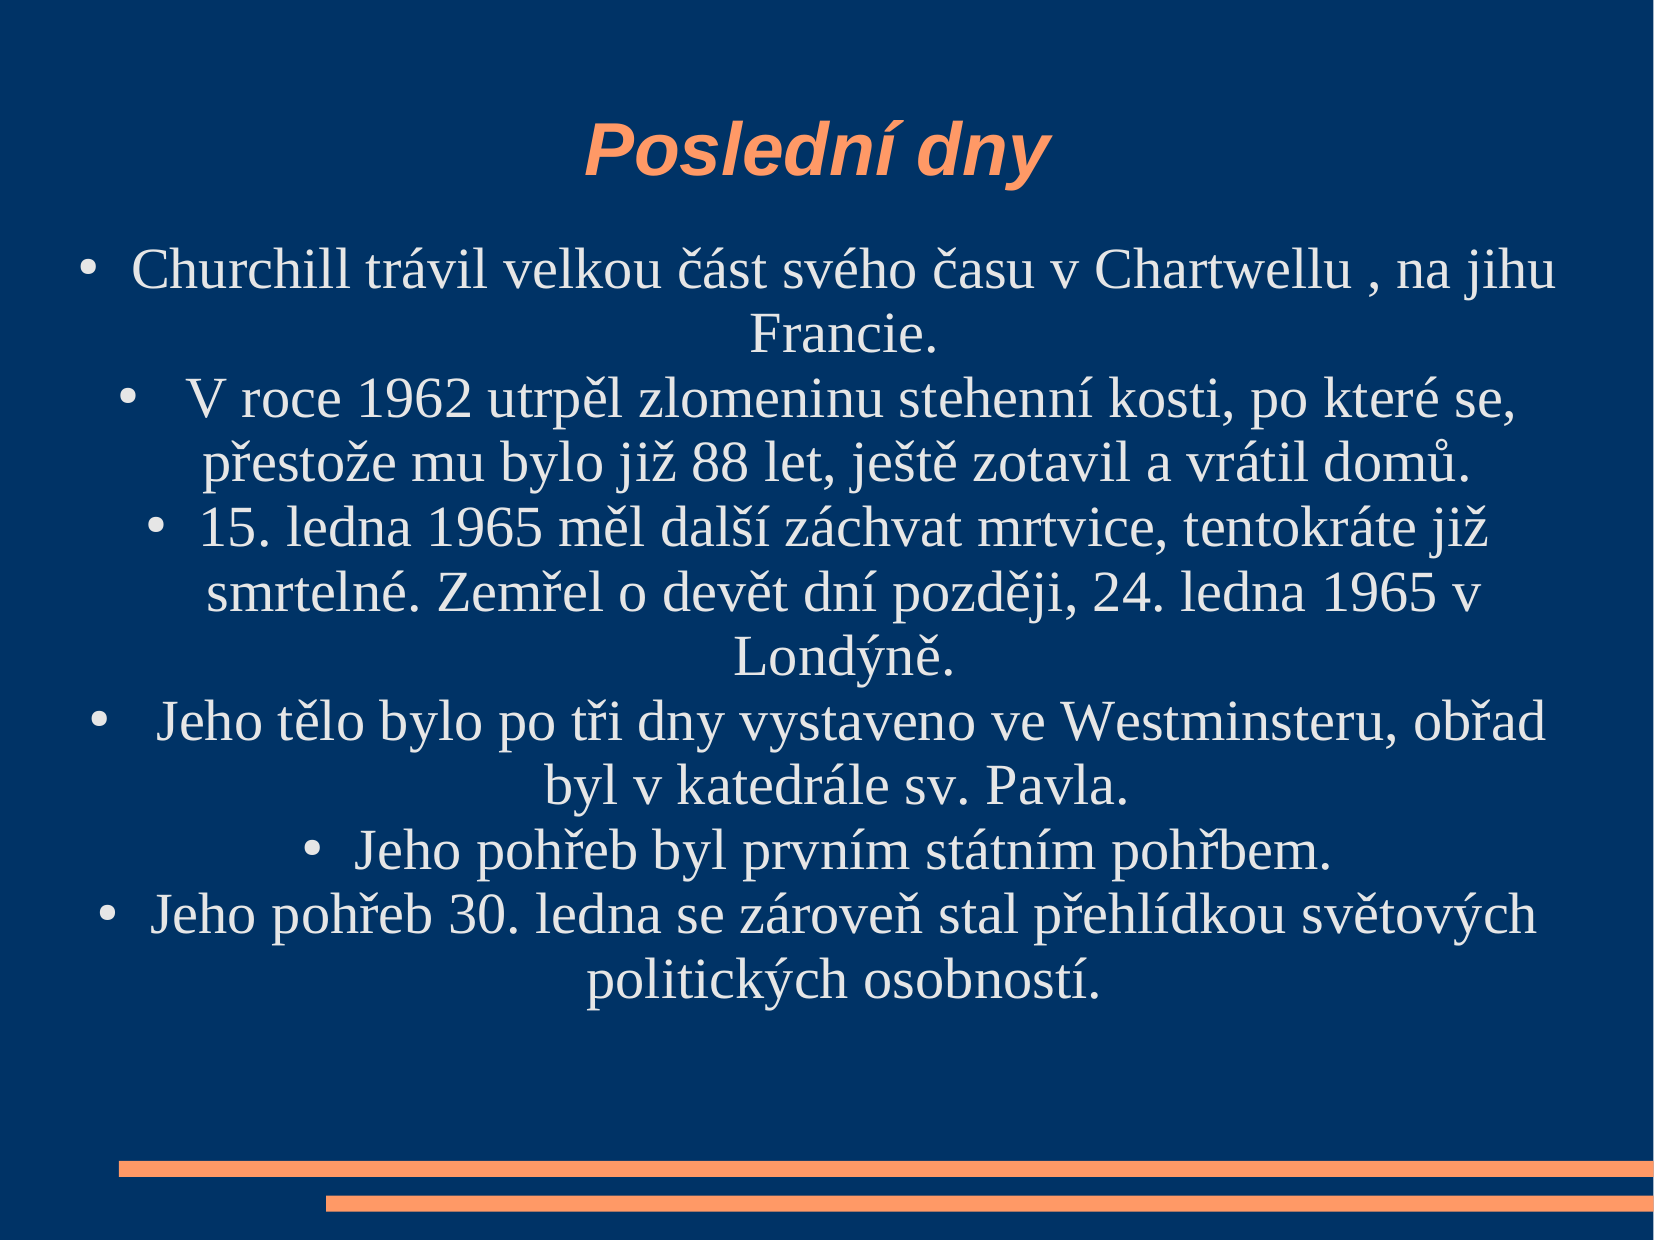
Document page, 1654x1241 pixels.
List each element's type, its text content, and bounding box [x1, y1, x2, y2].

title Poslední dny [121, 46, 1534, 236]
list Churchill trávil velkou část svého času v Chartwellu , na jihu Francie. V roce 1962 utrpěl zlomeninu stehenní kosti, po které se, přestože mu bylo již 88 let, ještě zotavil a vrátil domů. 15. ledna 1965 měl další záchvat mrtvice, tentokráte již smrtelné. Zemřel o devět dní později, 24. ledna 1965 v Londýně. Jeho tělo bylo po tři dny vystaveno ve Westminsteru, obřad byl v katedrále sv. Pavla. Jeho pohřeb byl prvním státním pohřbem. Jeho pohřeb 30. ledna se zároveň stal přehlídkou světových politických osobností. [47, 236, 1571, 1087]
